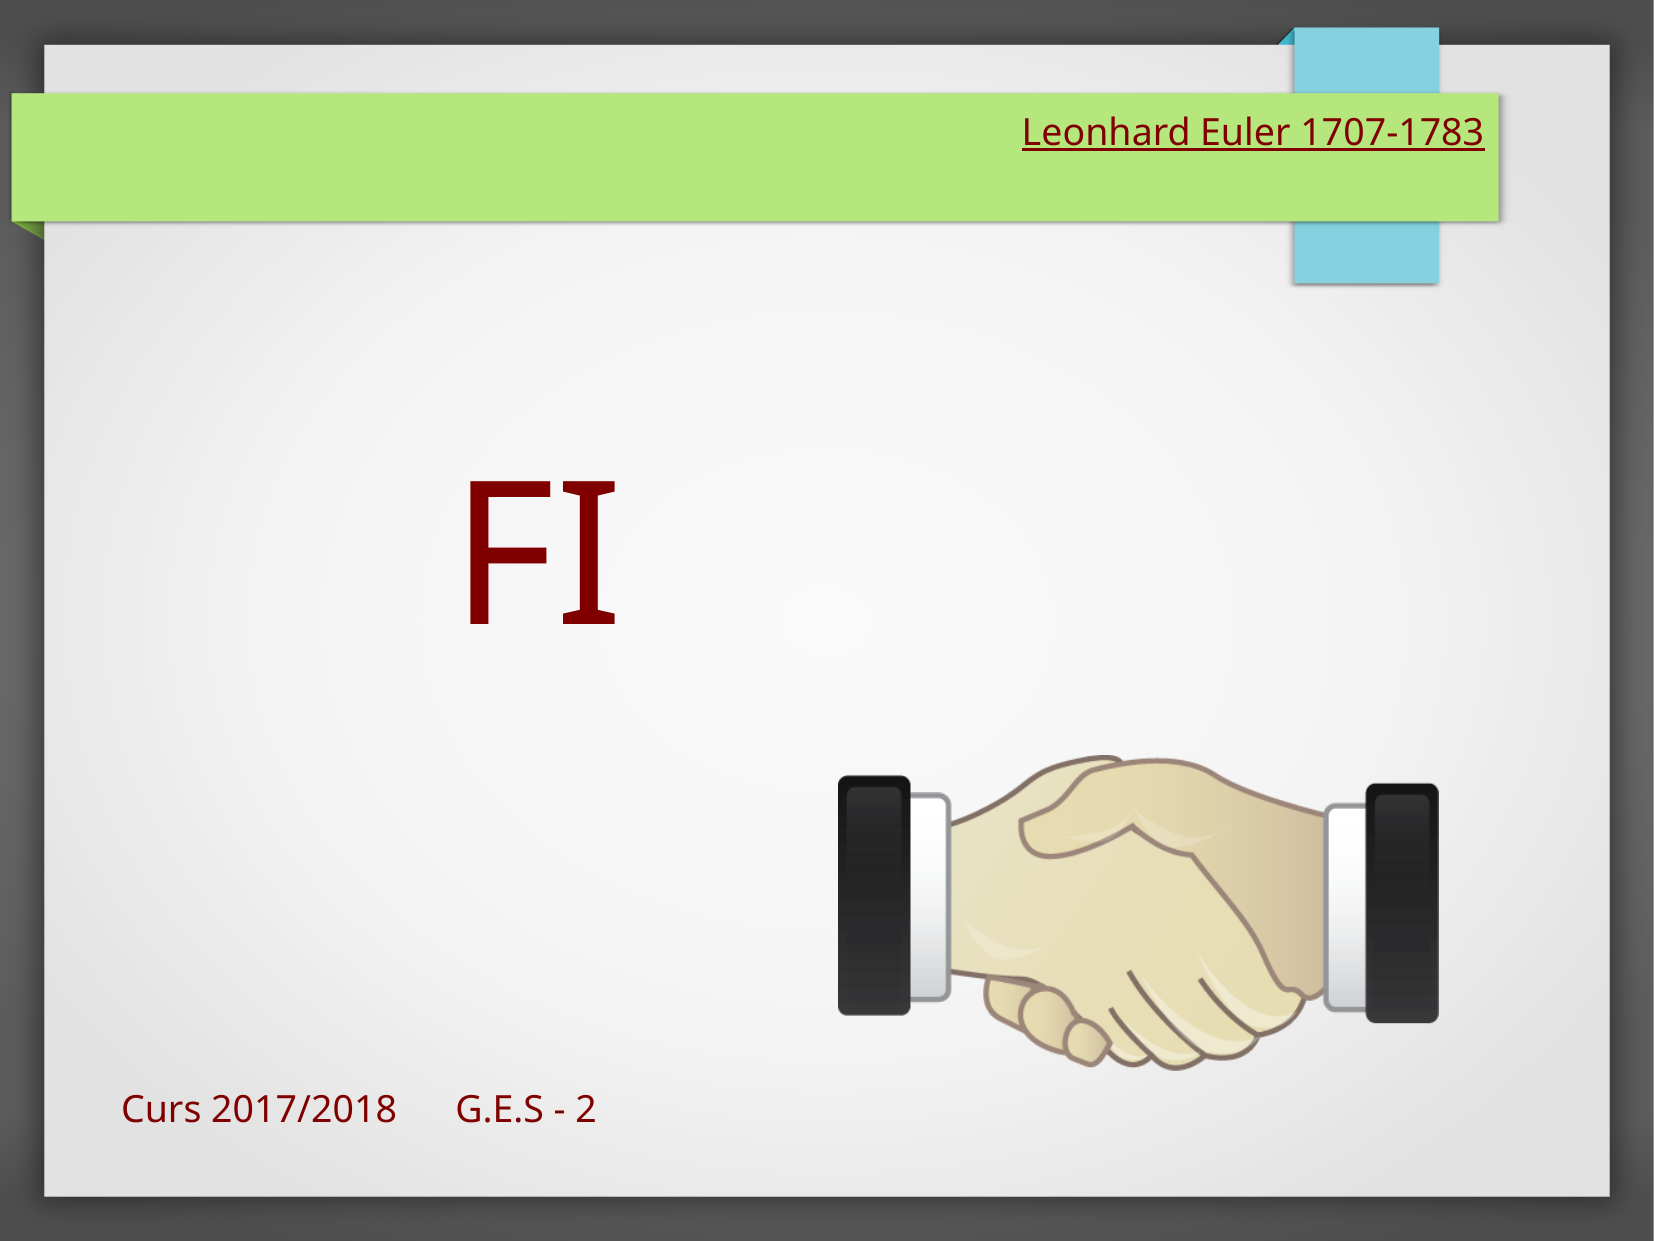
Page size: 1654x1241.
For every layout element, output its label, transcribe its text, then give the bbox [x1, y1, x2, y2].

text_box Leonhard Euler 1707-1783 [1006, 98, 1501, 166]
text_box FI [437, 403, 768, 697]
picture [0, 0, 1654, 1241]
text_box Curs 2017/2018 G.E.S - 2 [106, 1074, 639, 1143]
